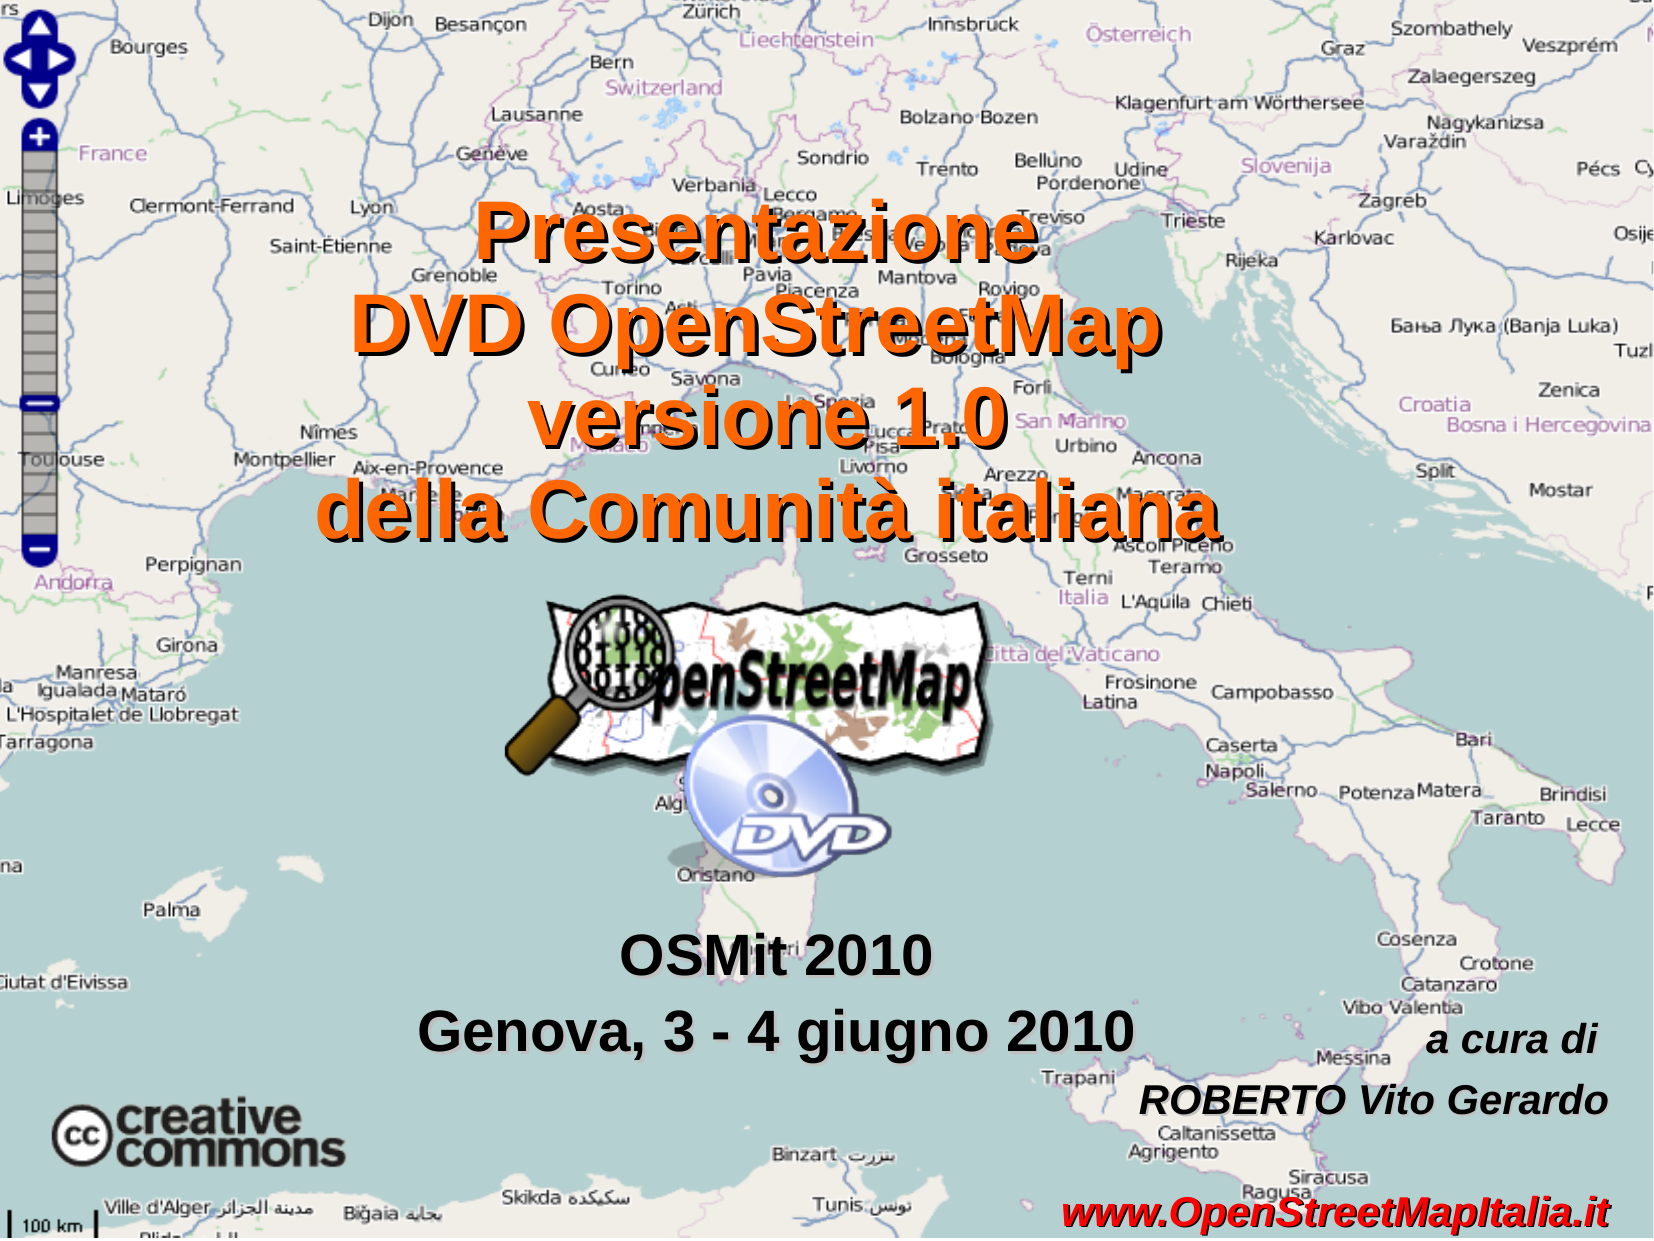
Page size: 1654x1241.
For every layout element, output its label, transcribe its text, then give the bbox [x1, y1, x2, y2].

text_box OSMit 2010 Genova, 3 - 4 giugno 2010 [402, 915, 1152, 1075]
text_box Presentazione DVD OpenStreetMap versione 1.0 della Comunità italiana [177, 177, 1359, 565]
text_box a cura di ROBERTO Vito Gerardo www.OpenStreetMapItalia.it [856, 1004, 1625, 1182]
picture [0, 0, 1654, 1238]
